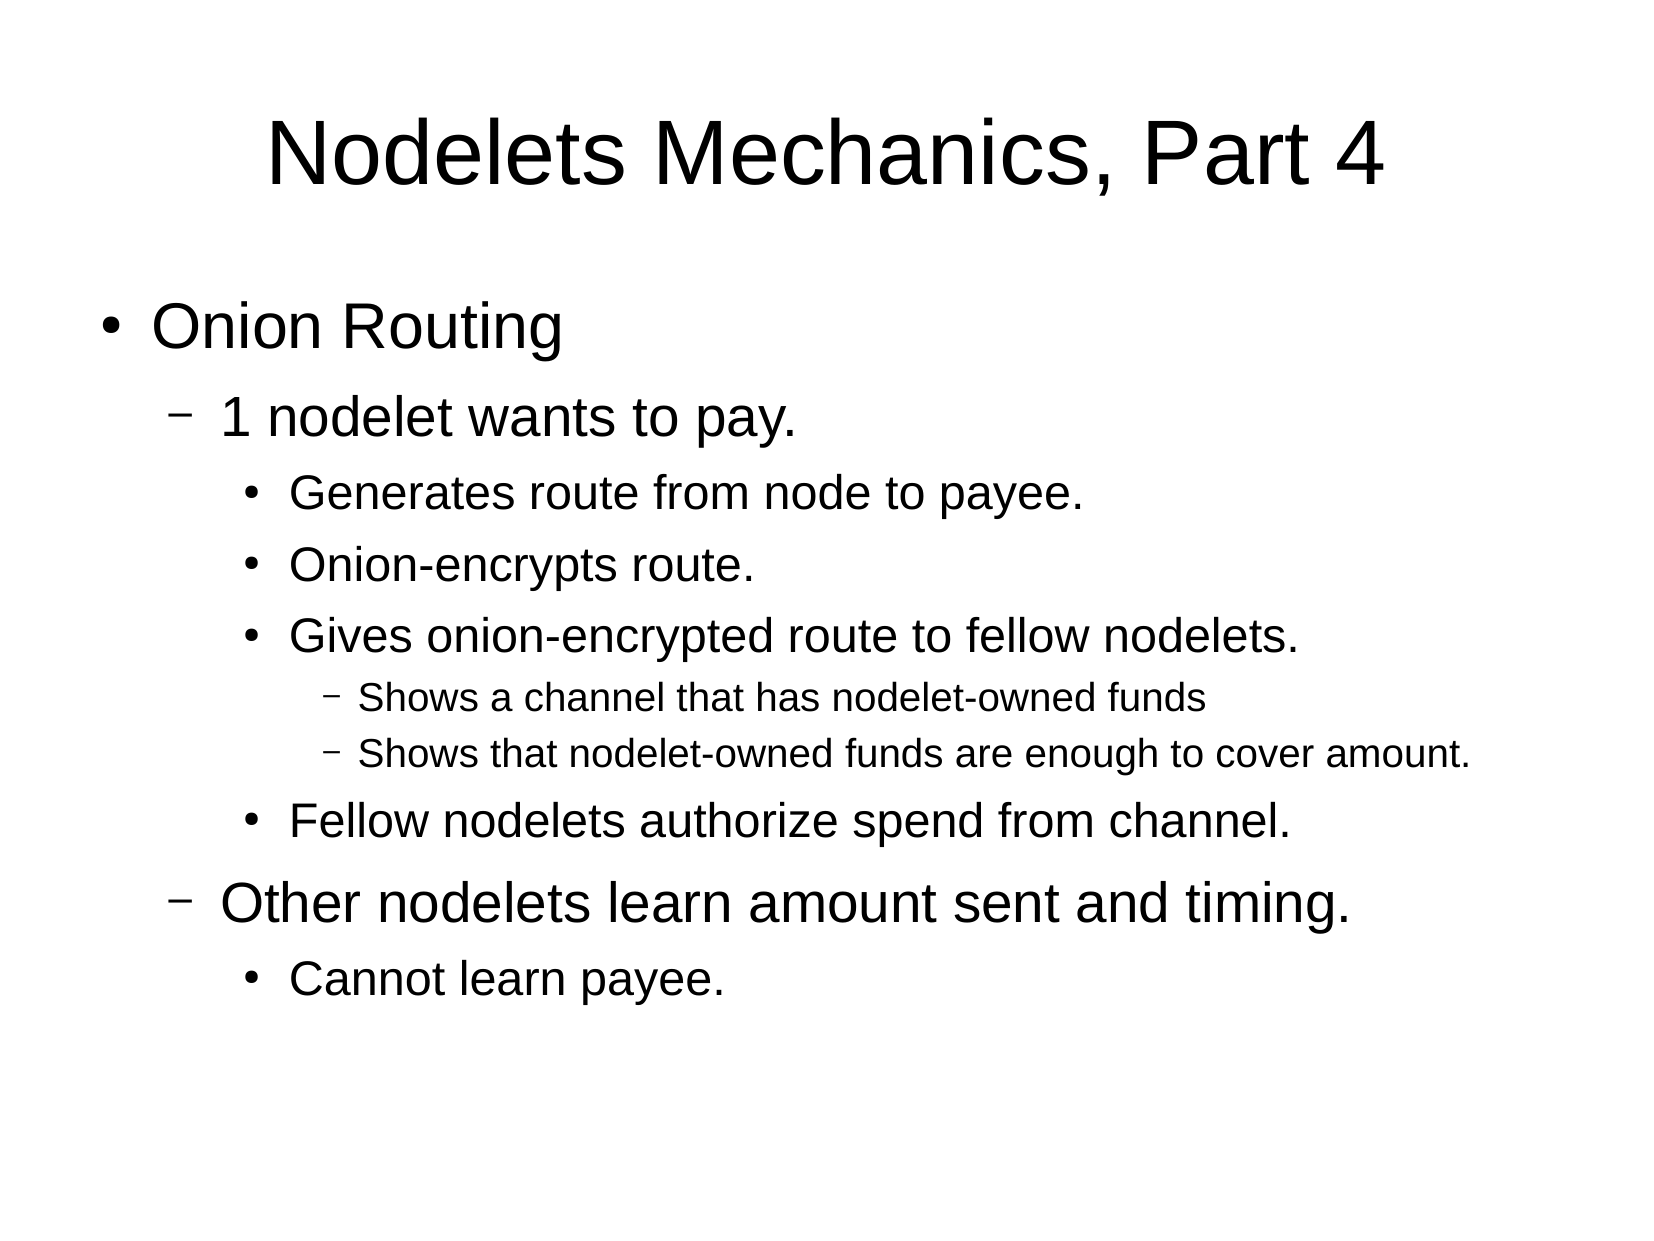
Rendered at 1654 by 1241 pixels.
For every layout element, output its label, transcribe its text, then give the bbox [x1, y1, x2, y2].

list Onion Routing 1 nodelet wants to pay. Generates route from node to payee. Onion-encrypts route. Gives onion-encrypted route to fellow nodelets. Shows a channel that has nodelet-owned funds Shows that nodelet-owned funds are enough to cover amount. Fellow nodelets authorize spend from channel. Other nodelets learn amount sent and timing. Cannot learn payee. [82, 290, 1571, 1010]
title Nodelets Mechanics, Part 4 [82, 49, 1571, 257]
